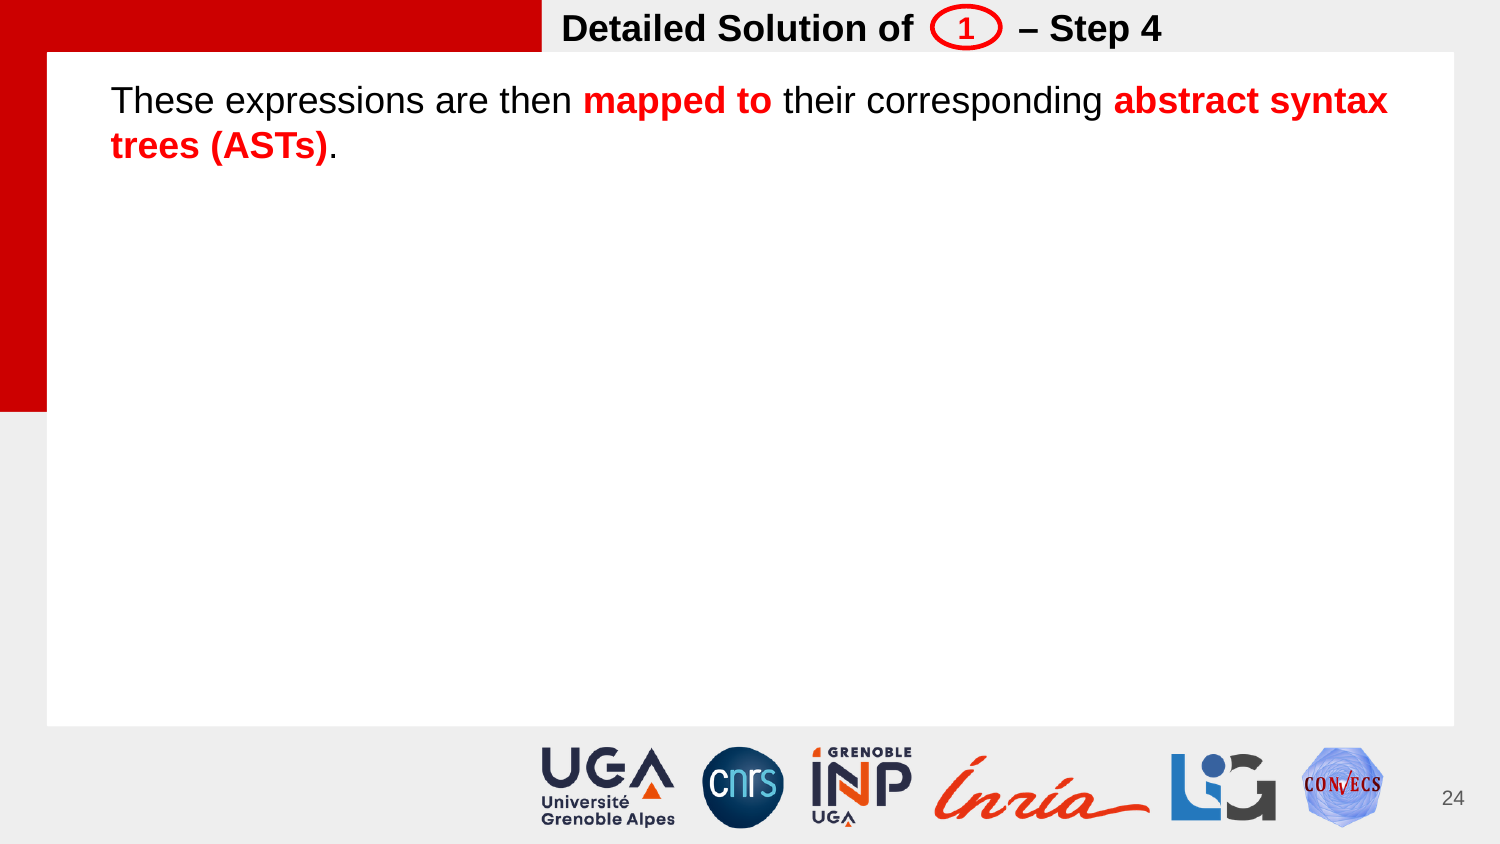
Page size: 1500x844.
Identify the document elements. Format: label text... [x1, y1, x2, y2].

slide_number <numéro> [1389, 764, 1480, 830]
text_box These expressions are then mapped to their corresponding abstract syntax trees (ASTs). [95, 72, 1405, 179]
text_box Detailed Solution of – Step 4 [546, 0, 1441, 55]
picture [0, 0, 1500, 844]
text_box 1 [932, 6, 1001, 49]
